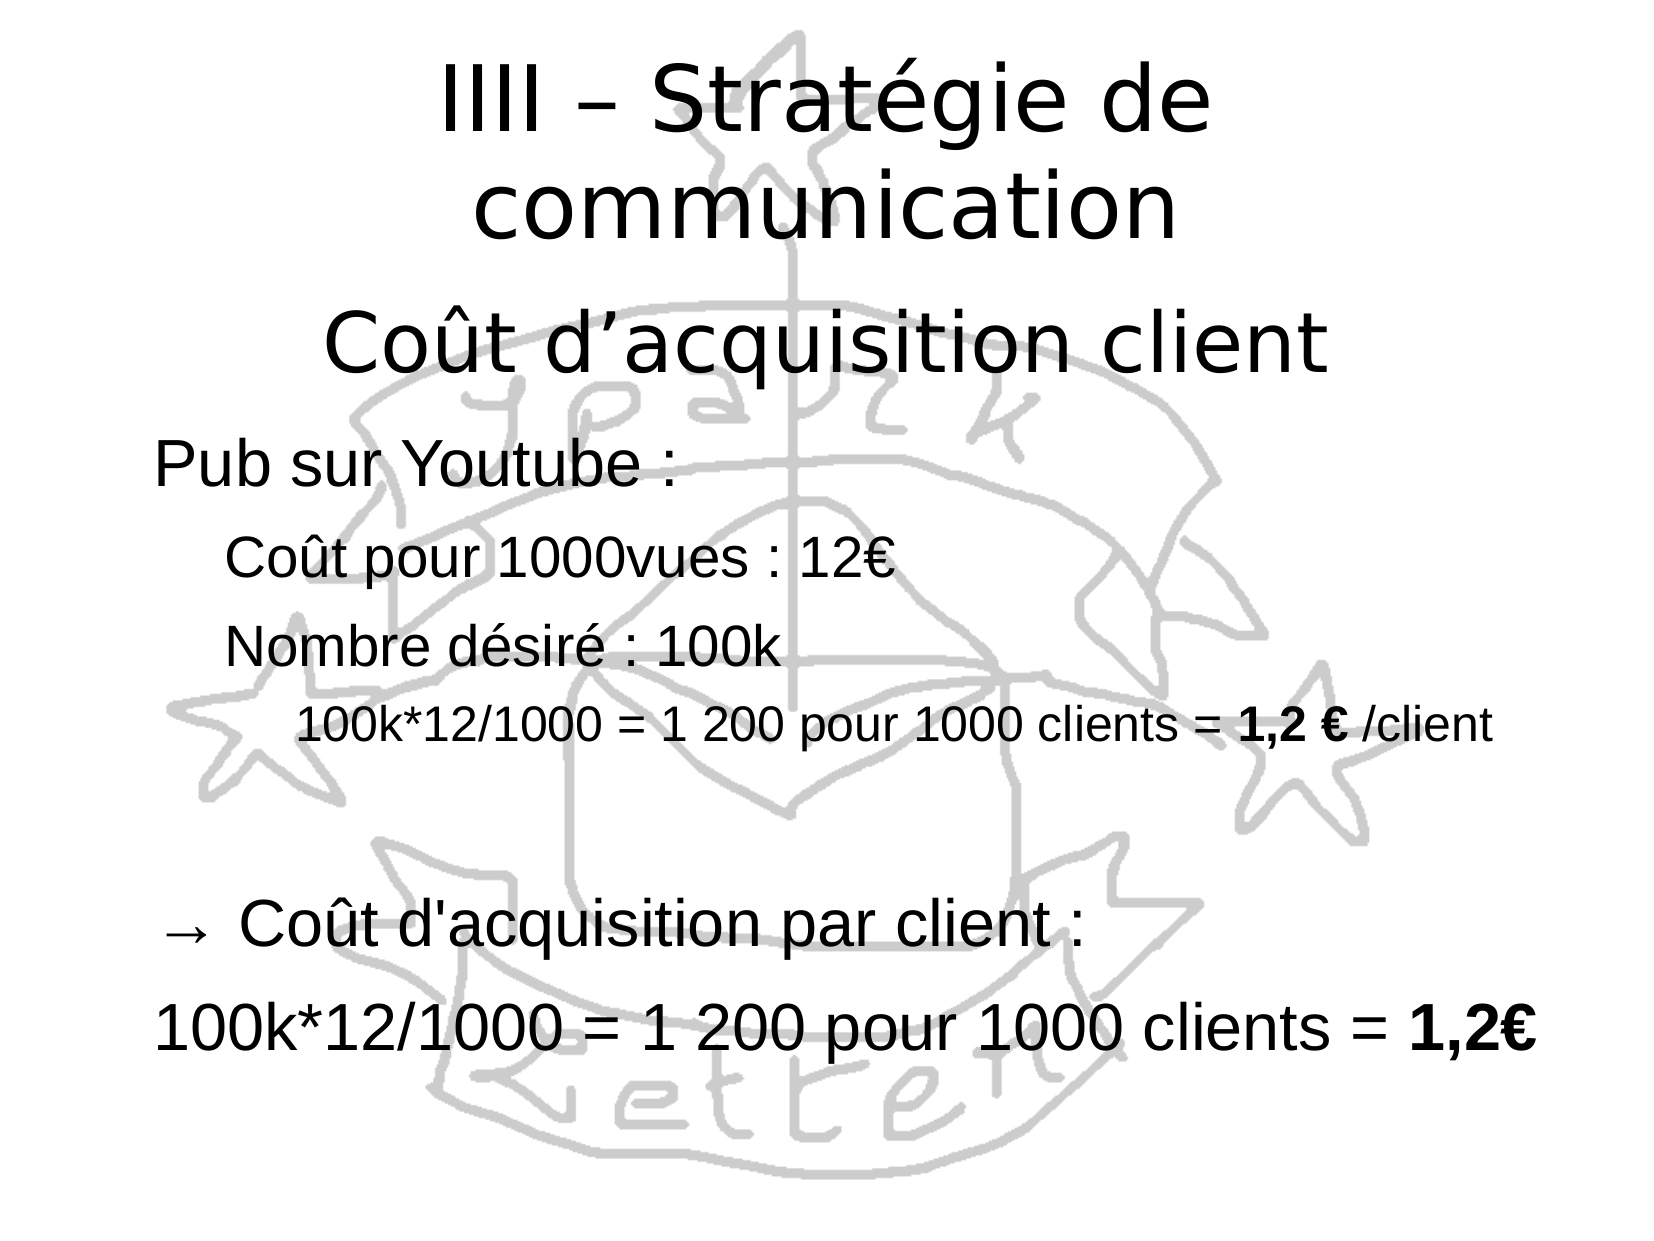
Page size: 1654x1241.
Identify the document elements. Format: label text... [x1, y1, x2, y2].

picture [29, 11, 1648, 287]
list Pub sur Youtube : Coût pour 1000vues : 12€ Nombre désiré : 100k 100k*12/1000 = 1 200 pour 1000 clients = 1,2 € /client → Coût d'acquisition par client : 100k*12/1000 = 1 200 pour 1000 clients = 1,2€ [82, 426, 1571, 1146]
title IIII – Stratégie de communication [82, 45, 1571, 261]
text_box Coût d’acquisition client [0, 287, 1654, 385]
picture [29, 385, 1648, 1241]
